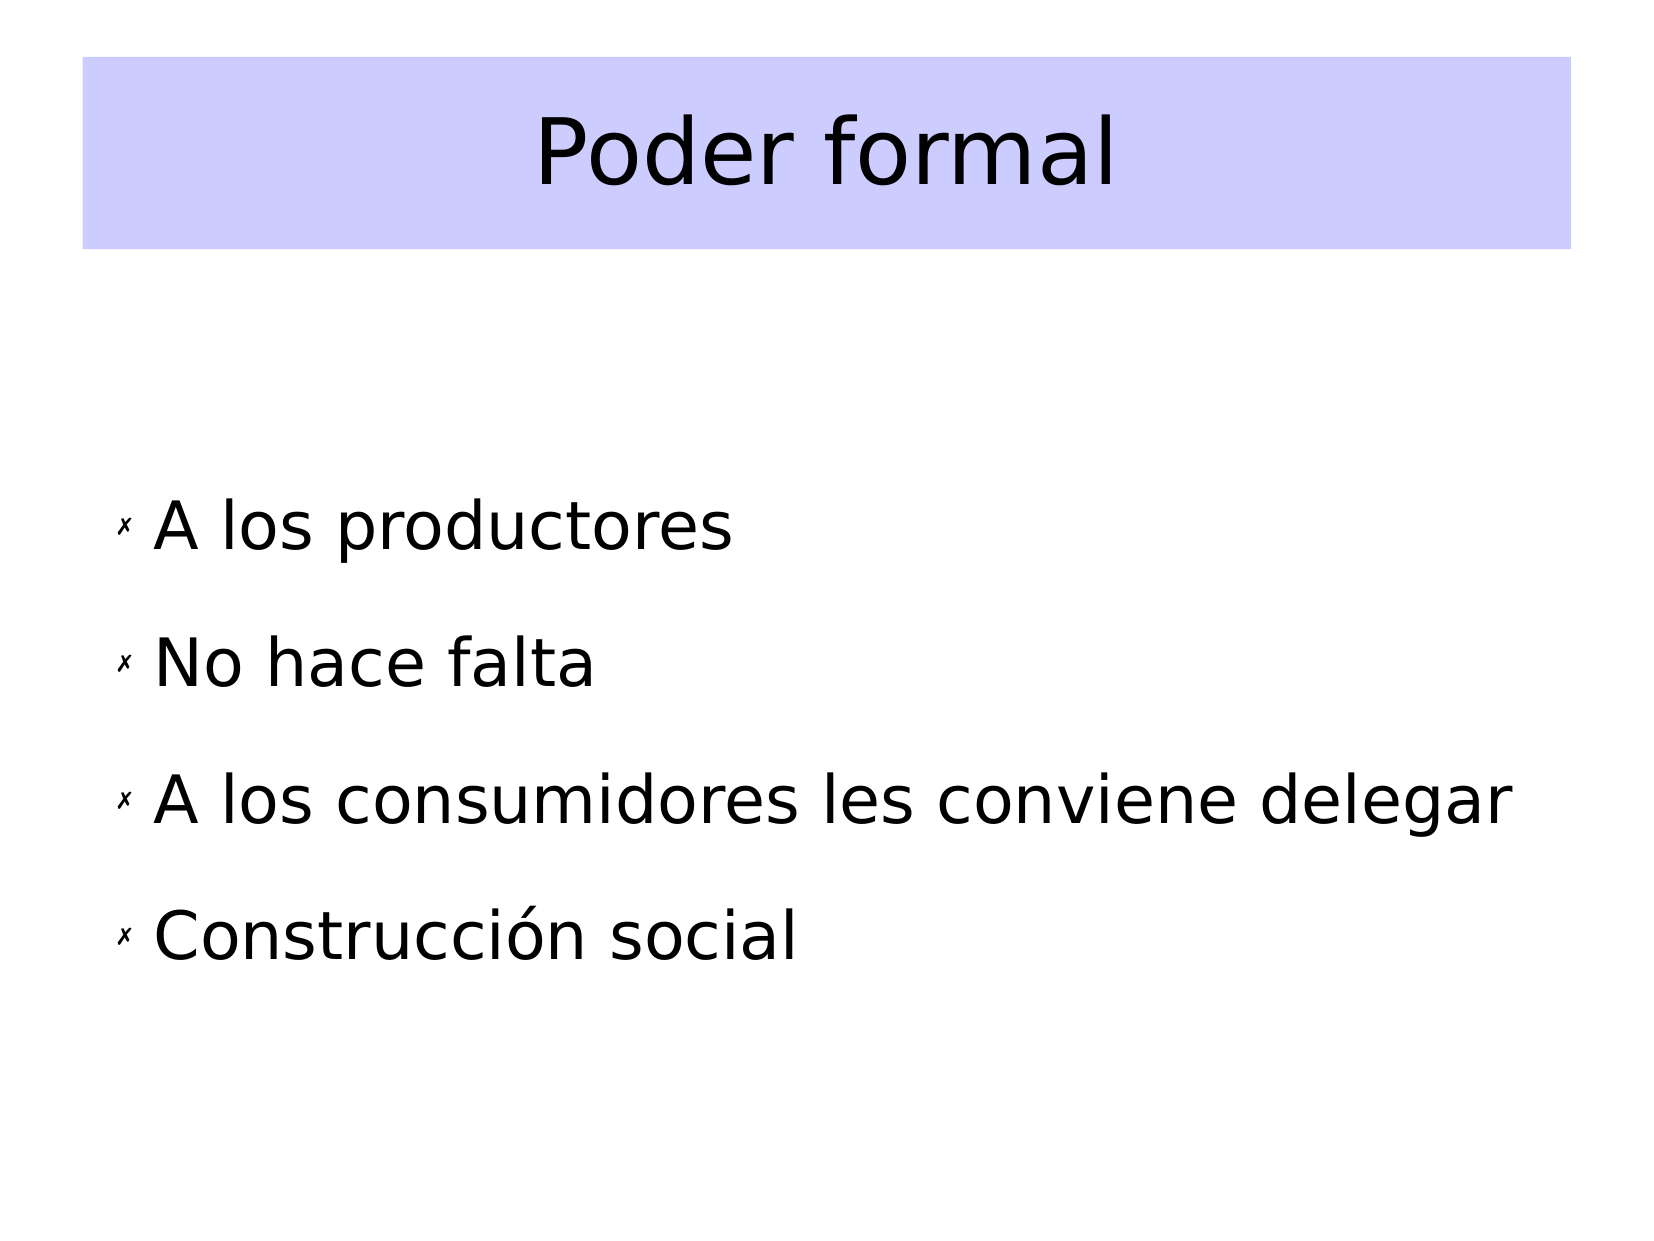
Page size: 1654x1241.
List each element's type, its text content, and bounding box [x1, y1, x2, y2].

title Poder formal [82, 56, 1571, 250]
subtitle A los productores No hace falta A los consumidores les conviene delegar Construcción social [82, 354, 1571, 1109]
